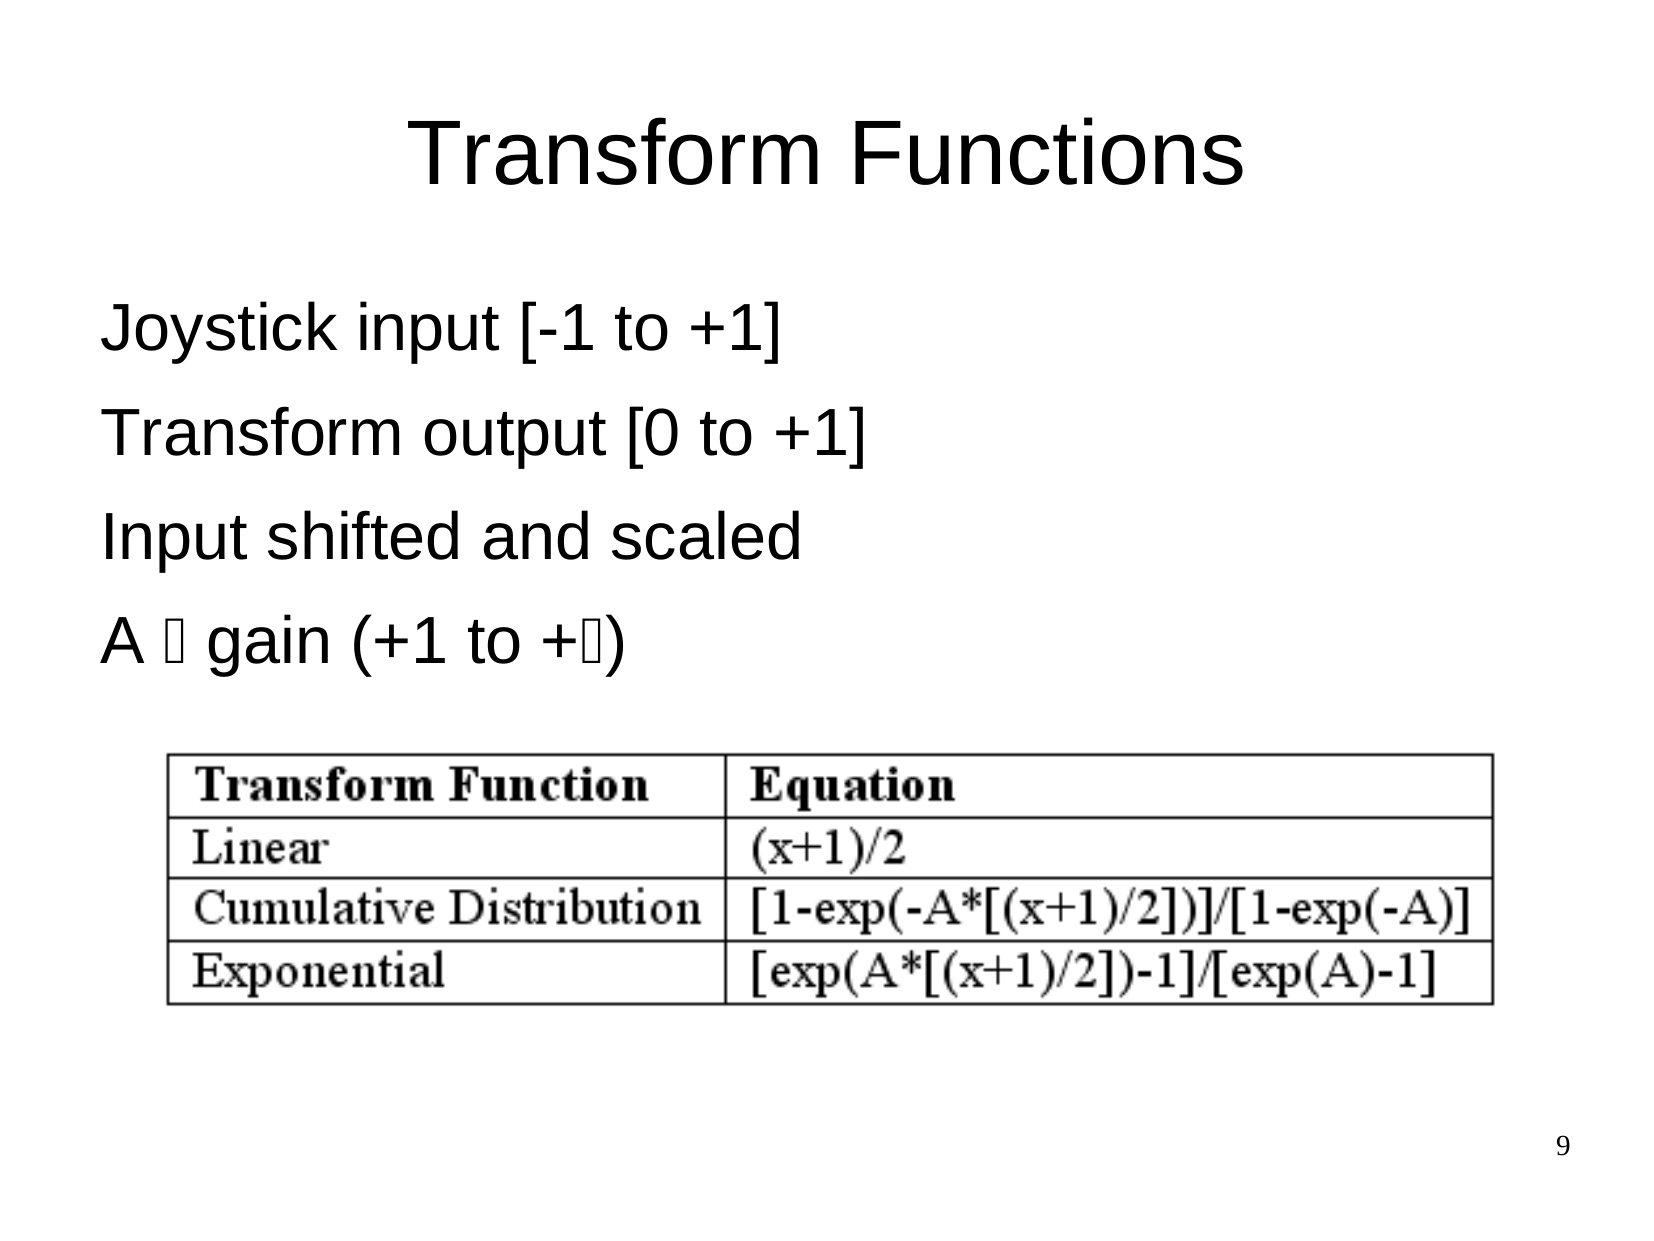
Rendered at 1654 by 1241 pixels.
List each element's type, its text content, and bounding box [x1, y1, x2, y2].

title Transform Functions [82, 49, 1571, 257]
list Joystick input [-1 to +1] Transform output [0 to +1] Input shifted and scaled A  gain (+1 to +) [82, 290, 1571, 1109]
